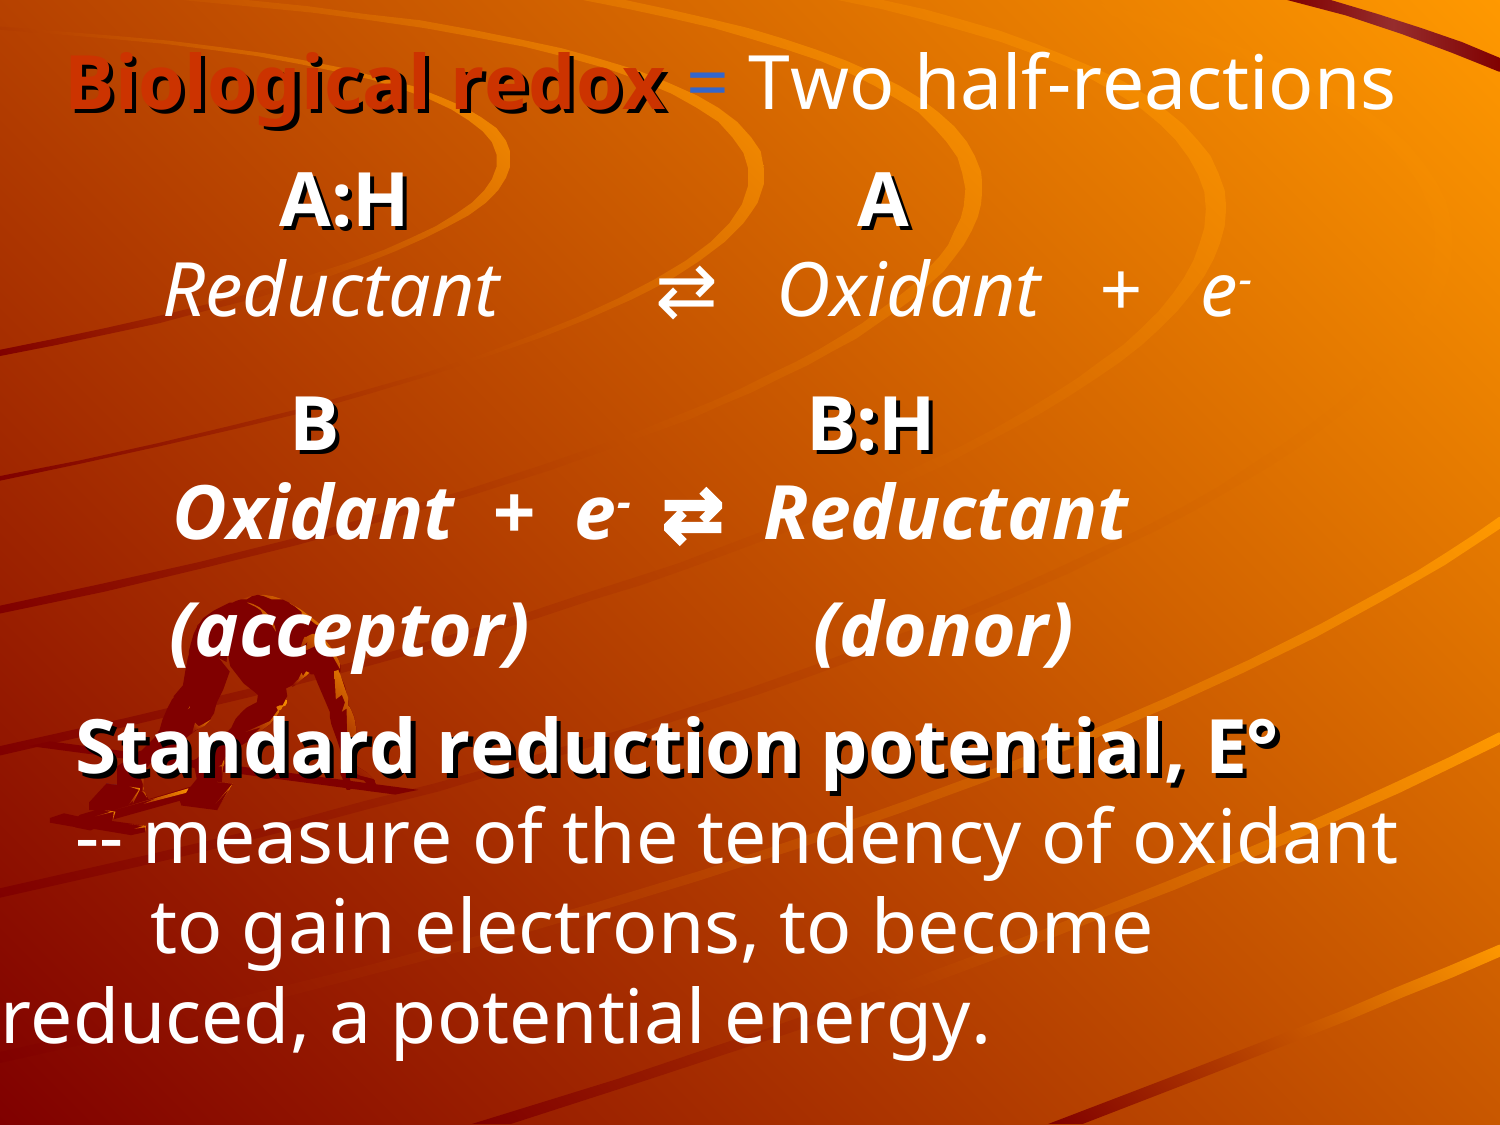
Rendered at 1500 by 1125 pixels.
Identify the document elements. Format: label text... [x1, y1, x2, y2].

text_box B B:H Oxidant + e-  Reductant (acceptor) (donor) Standard reduction potential, E° -- measure of the tendency of oxidant to gain electrons, to become reduced, a potential energy. [0, 374, 1450, 1059]
text_box Biological redox = Two half-reactions A:H A Reductant  Oxidant + e- [50, 0, 1500, 340]
